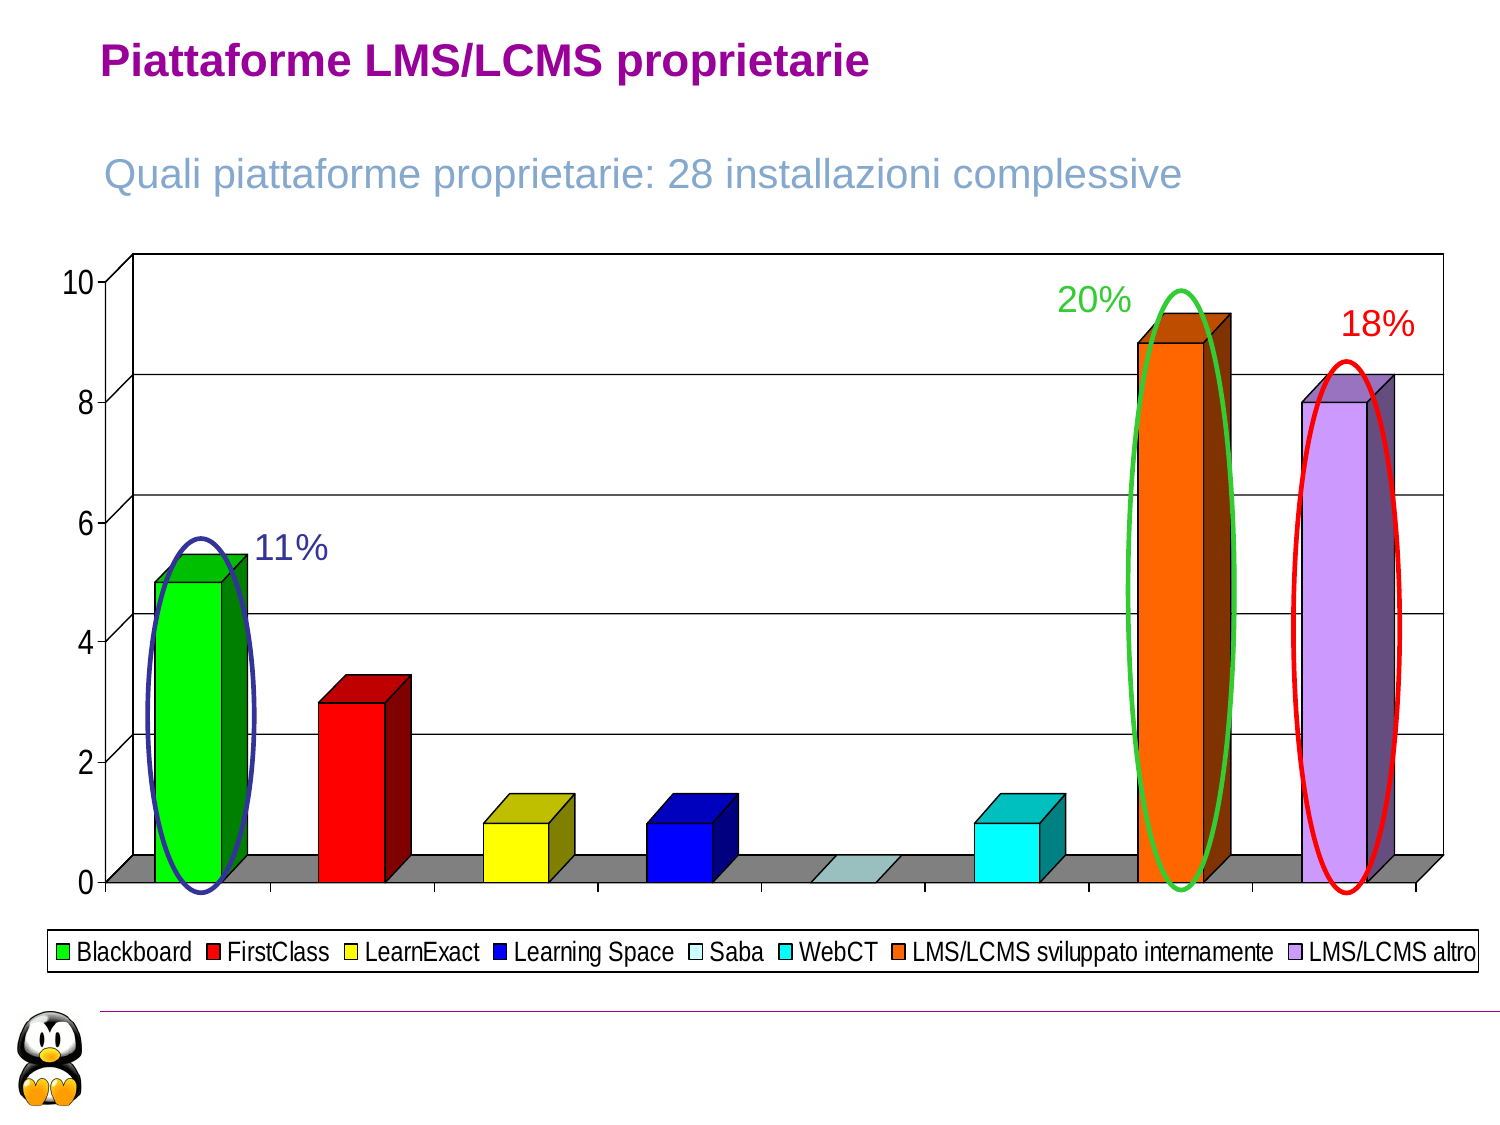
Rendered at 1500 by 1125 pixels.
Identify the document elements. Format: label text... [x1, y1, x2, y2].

text_box 20% [1057, 278, 1133, 322]
text_box 18% [1340, 302, 1416, 345]
text_box 11% [253, 526, 329, 569]
picture [17, 1011, 82, 1106]
text_box Quali piattaforme proprietarie: 28 installazioni complessive [0, 148, 1459, 242]
title Piattaforme LMS/LCMS proprietarie [99, 35, 1075, 173]
chart [30, 243, 1493, 988]
